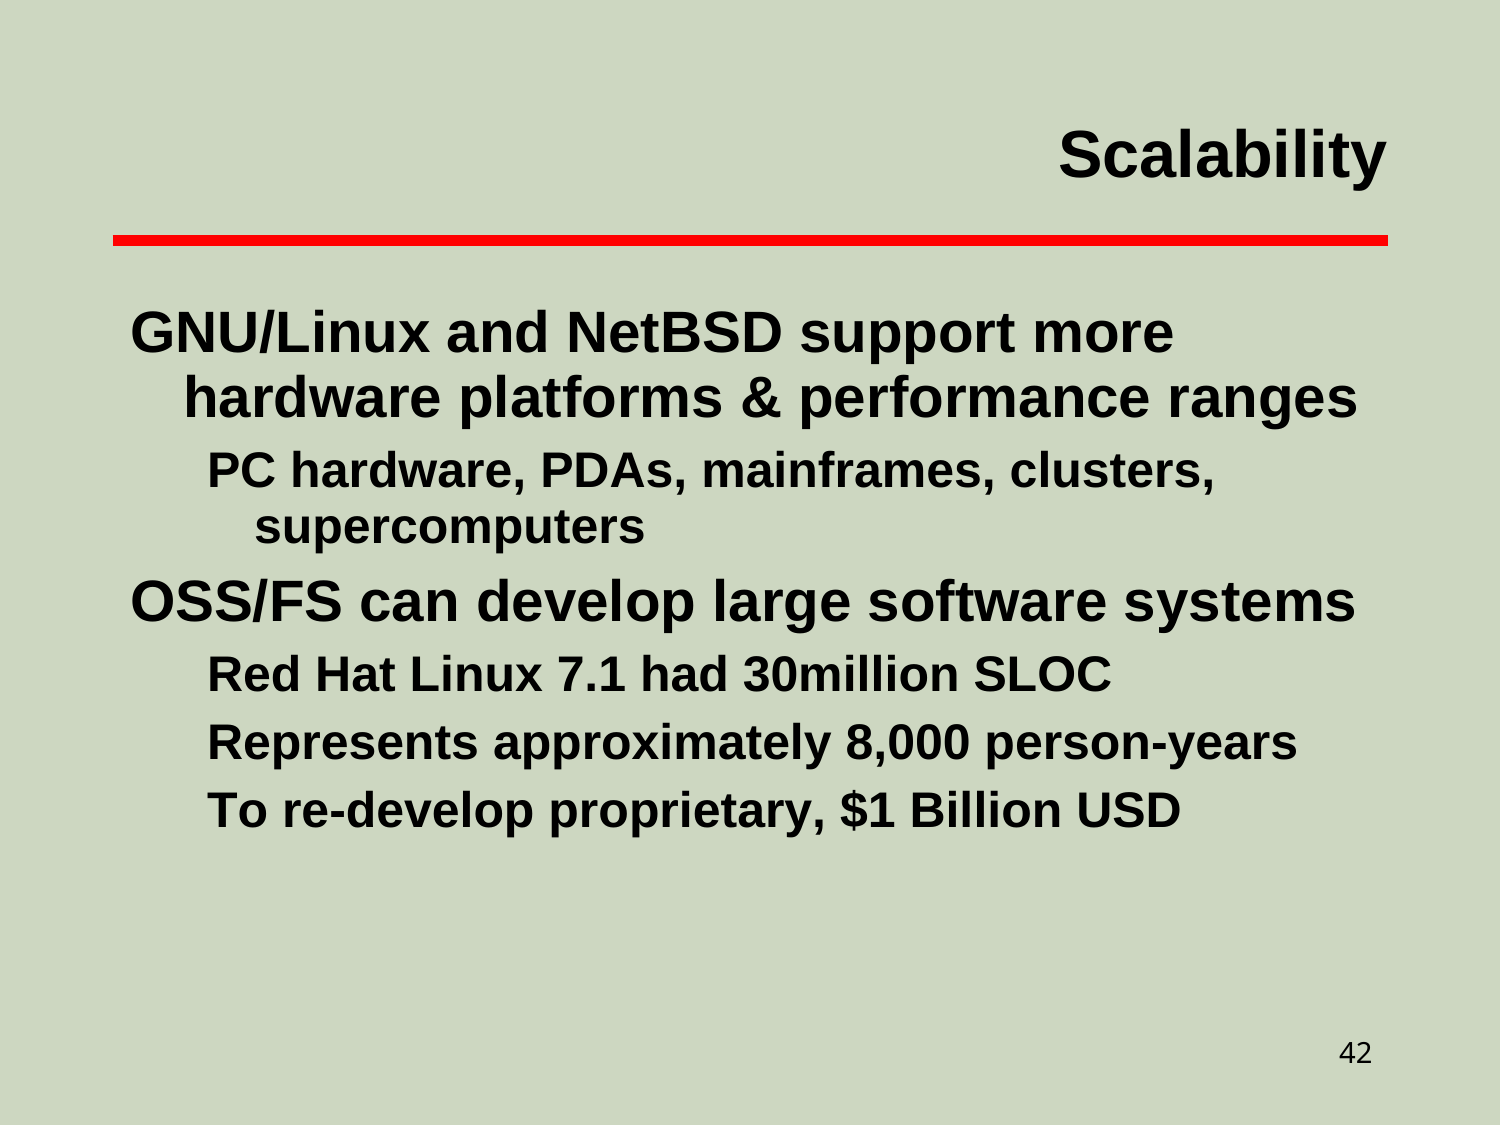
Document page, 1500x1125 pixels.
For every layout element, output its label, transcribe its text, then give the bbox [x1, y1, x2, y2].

list GNU/Linux and NetBSD support more hardware platforms & performance ranges PC hardware, PDAs, mainframes, clusters, supercomputers OSS/FS can develop large software systems Red Hat Linux 7.1 had 30million SLOC Represents approximately 8,000 person-years To re-develop proprietary, $1 Billion USD [112, 299, 1388, 1001]
title Scalability [337, 85, 1388, 224]
